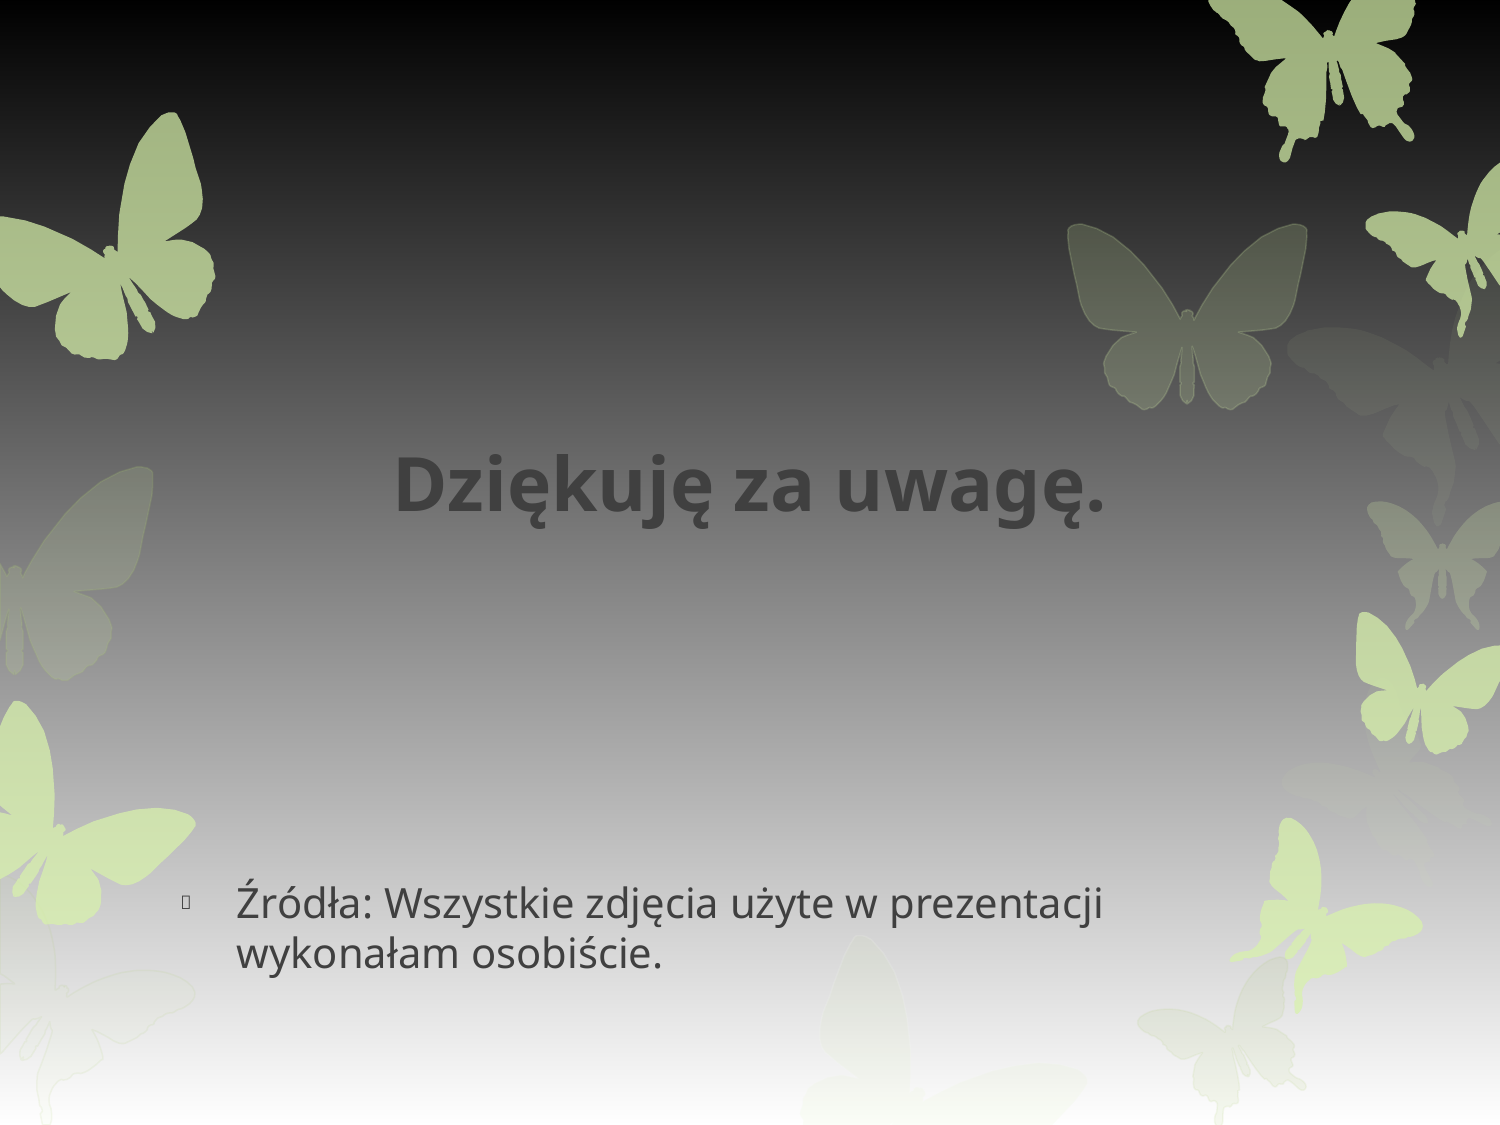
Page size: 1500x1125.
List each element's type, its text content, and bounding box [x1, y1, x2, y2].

title Dziękuję za uwagę. [165, 429, 1335, 581]
list Źródła: Wszystkie zdjęcia użyte w prezentacji wykonałam osobiście. [165, 869, 1335, 1042]
